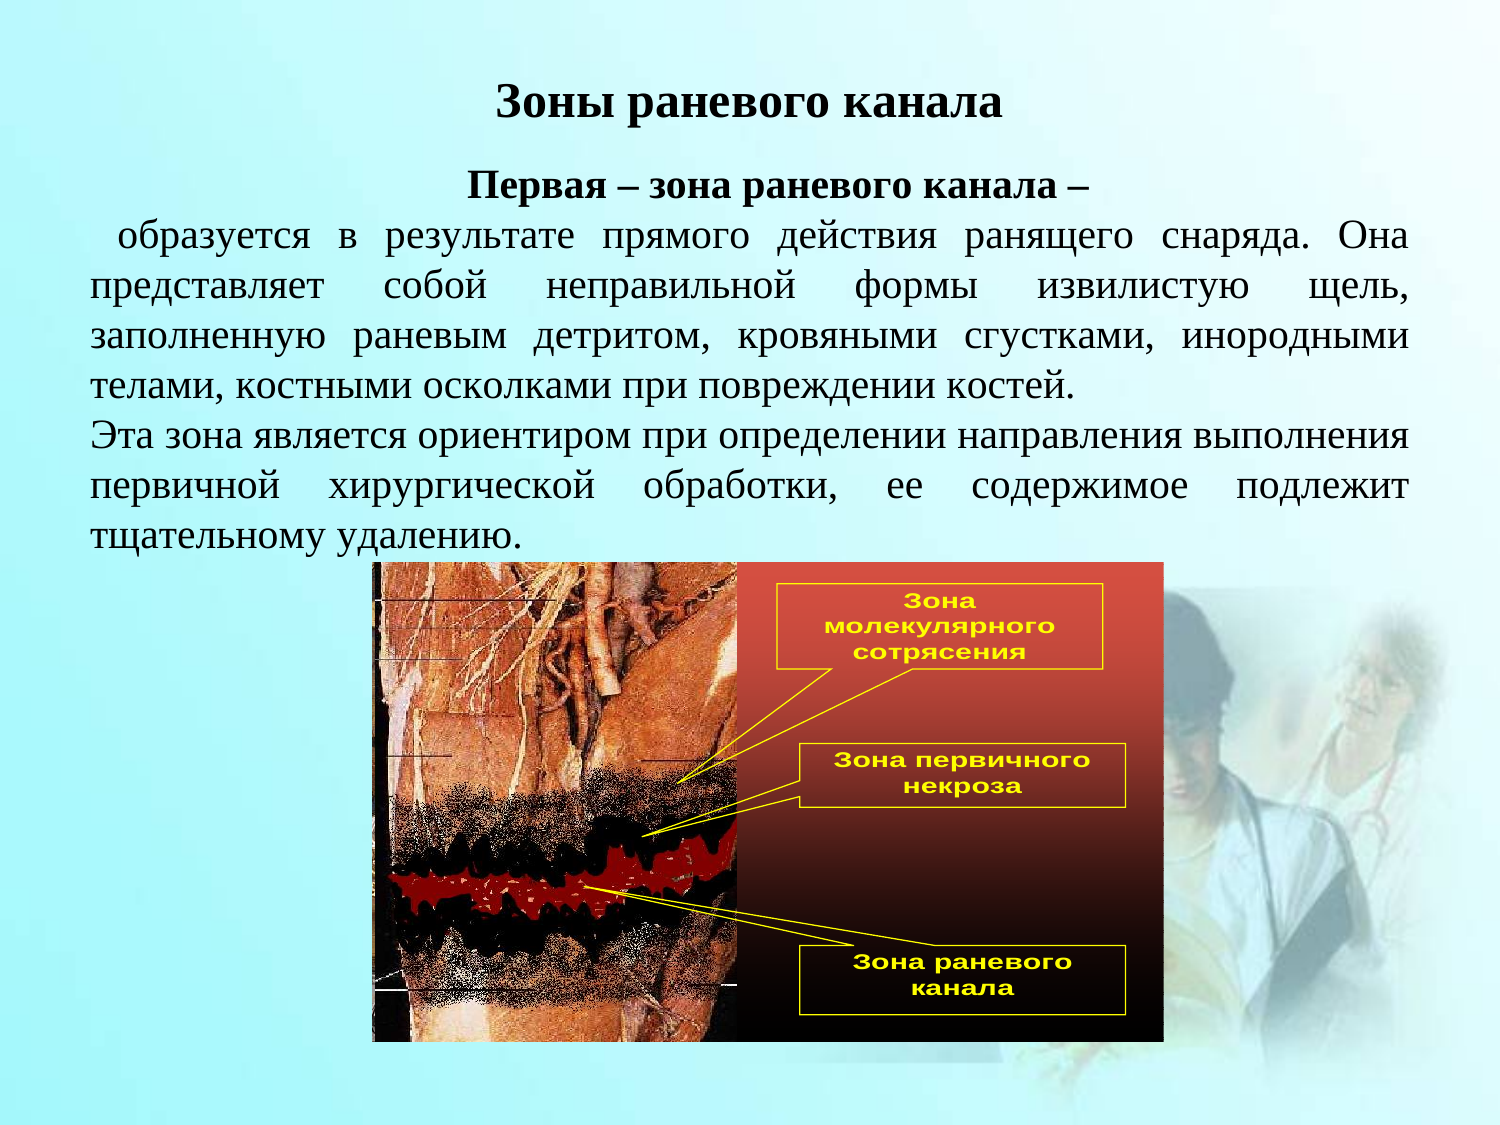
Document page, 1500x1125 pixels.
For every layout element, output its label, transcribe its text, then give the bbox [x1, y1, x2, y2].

title Зоны раневого канала [75, 45, 1426, 148]
picture [372, 562, 1164, 1042]
list Первая – зона раневого канала – образуется в результате прямого действия ранящего снаряда. Она представляет собой неправильной формы извилистую щель, заполненную раневым детритом, кровяными сгустками, инородными телами, костными осколками при повреждении костей. Эта зона является ориентиром при определении направления выполнения первичной хирургической обработки, ее содержимое подлежит тщательному удалению. [75, 148, 1426, 591]
